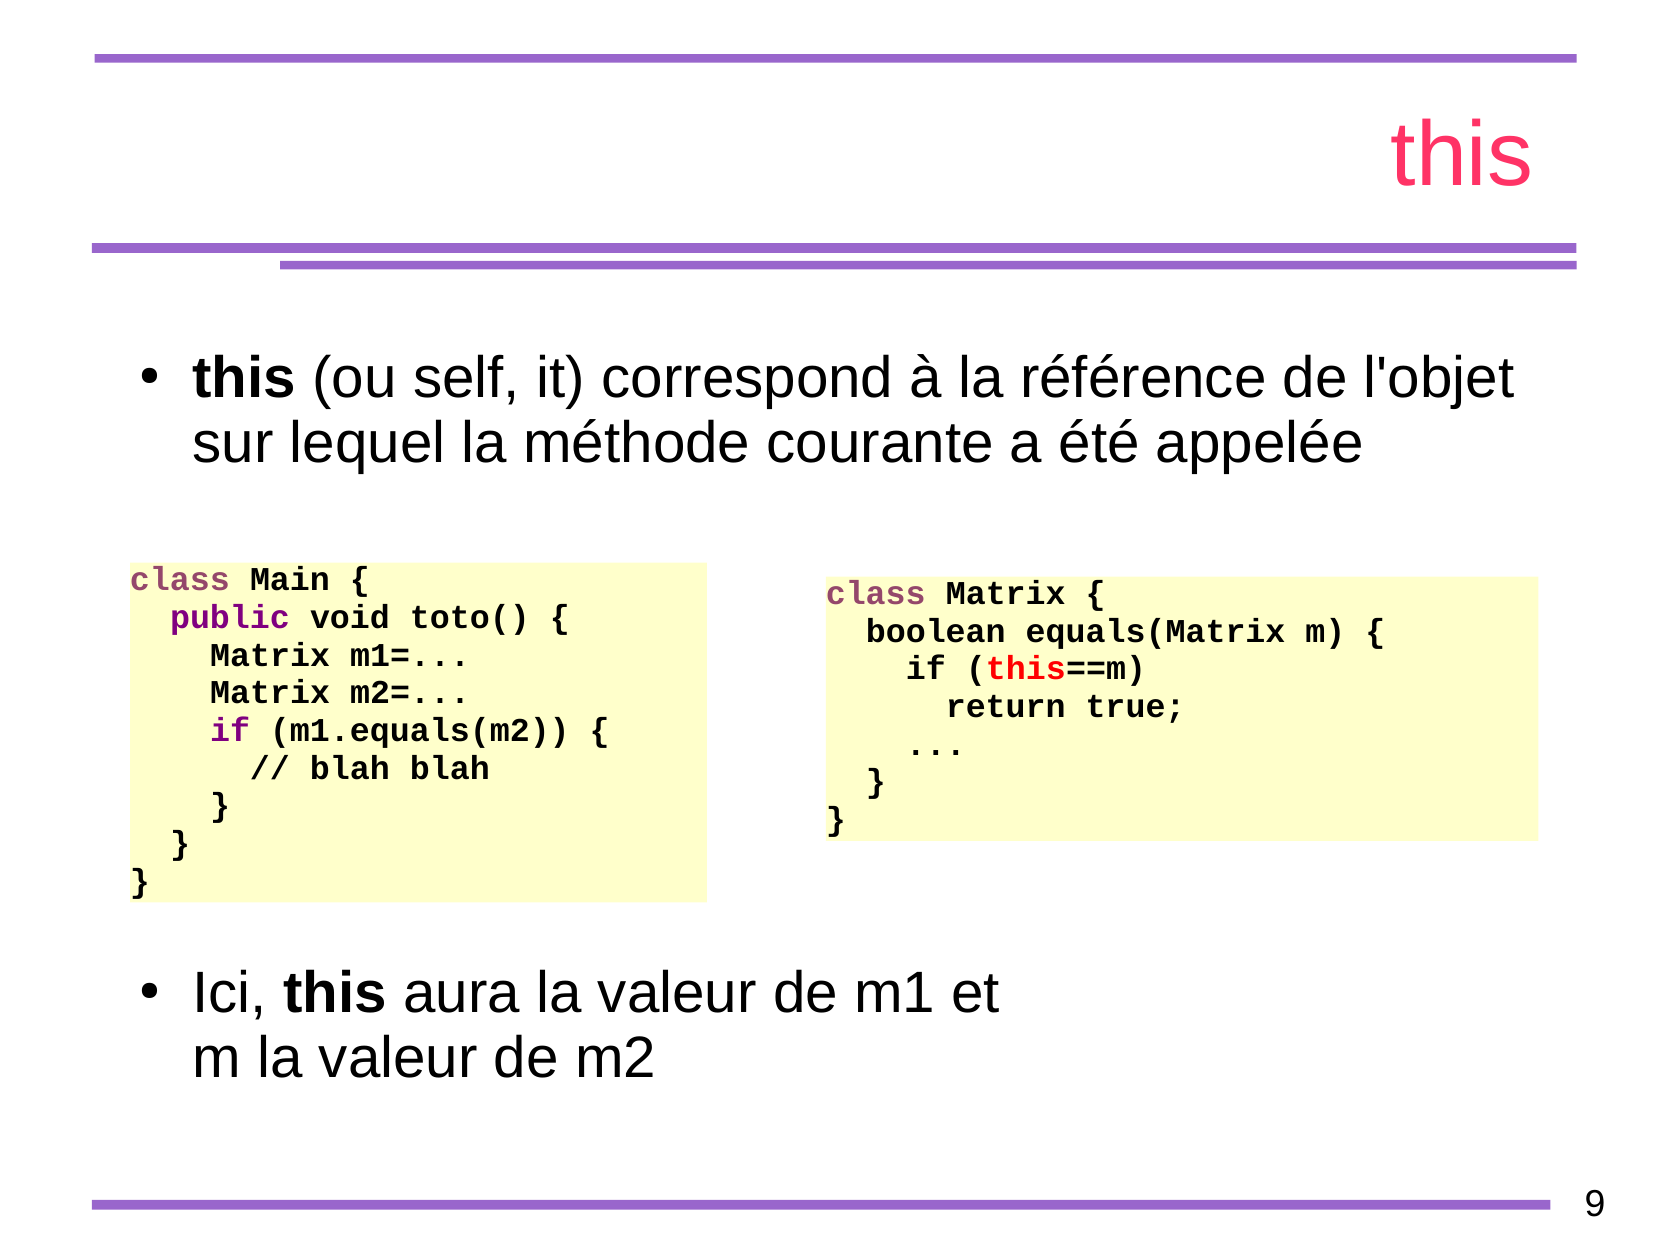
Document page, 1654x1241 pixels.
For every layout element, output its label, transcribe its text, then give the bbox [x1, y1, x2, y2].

text_box class Main { public void toto() { Matrix m1=... Matrix m2=... if (m1.equals(m2)) { // blah blah } } } [130, 562, 707, 903]
list this (ou self, it) correspond à la référence de l'objet sur lequel la méthode courante a été appelée Ici, this aura la valeur de m1 et m la valeur de m2 [121, 344, 1534, 1090]
text_box class Matrix { boolean equals(Matrix m) { if (this==m) return true; ... } } [825, 576, 1539, 841]
title this [121, 49, 1534, 257]
